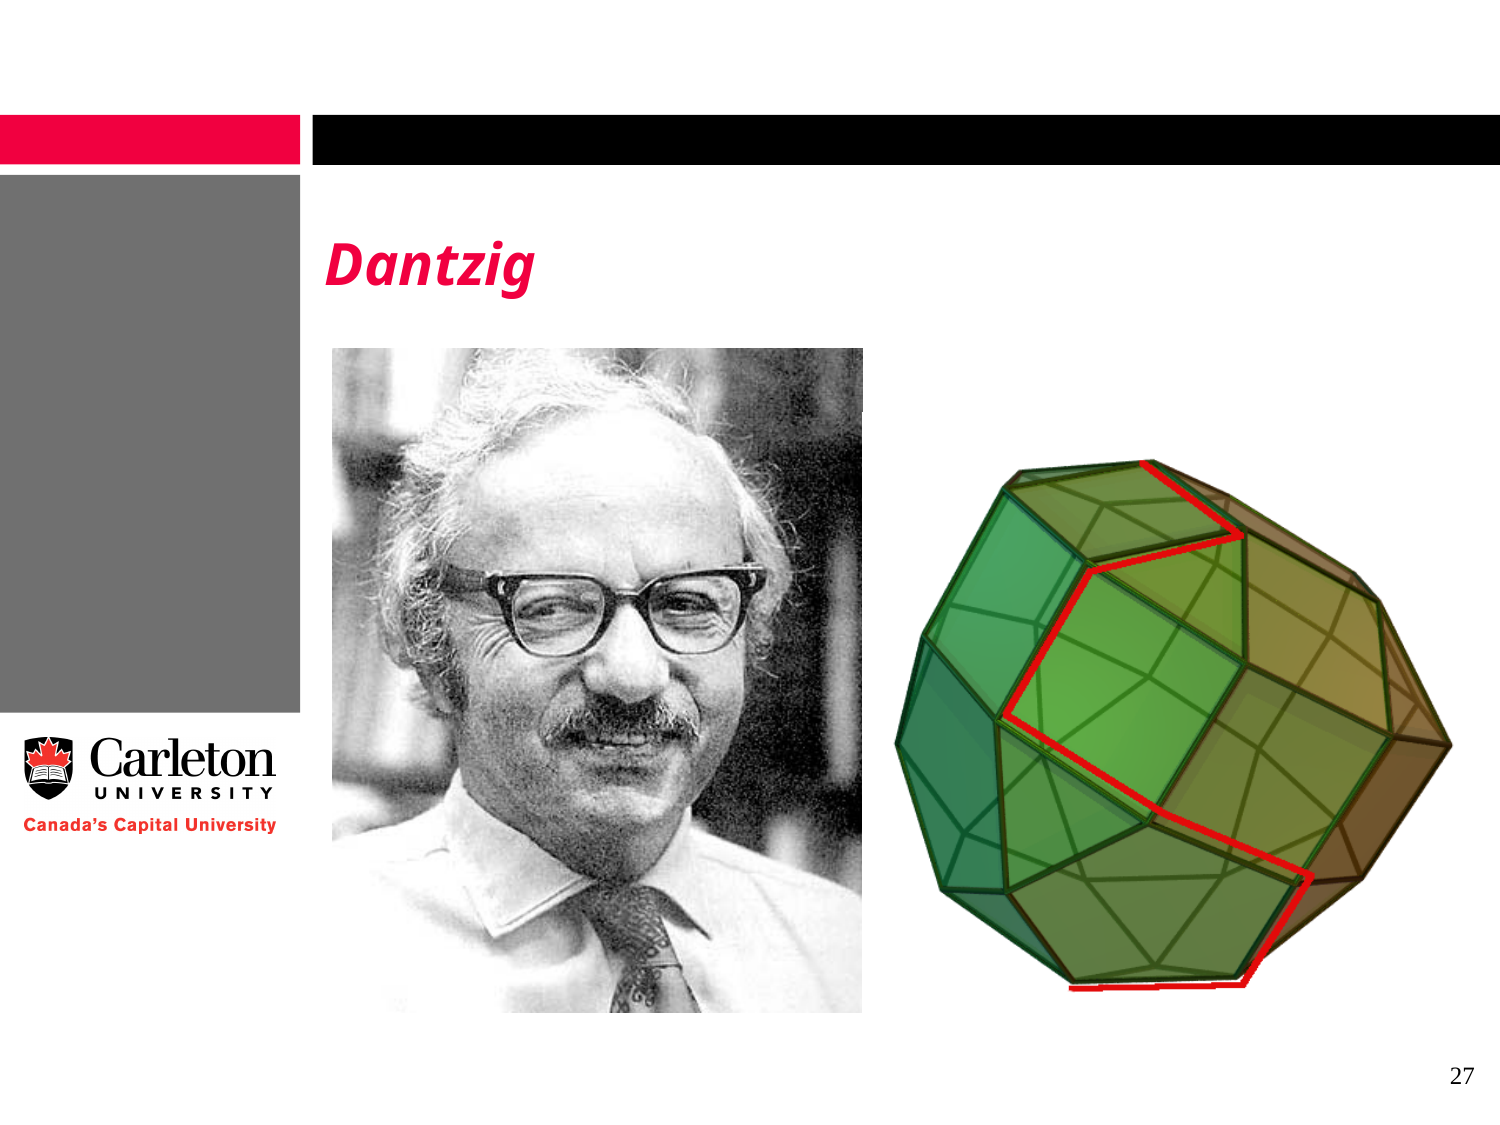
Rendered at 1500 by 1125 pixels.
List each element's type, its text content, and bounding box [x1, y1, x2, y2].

title Dantzig [324, 194, 1450, 331]
picture [24, 737, 276, 834]
picture [332, 348, 1464, 1014]
